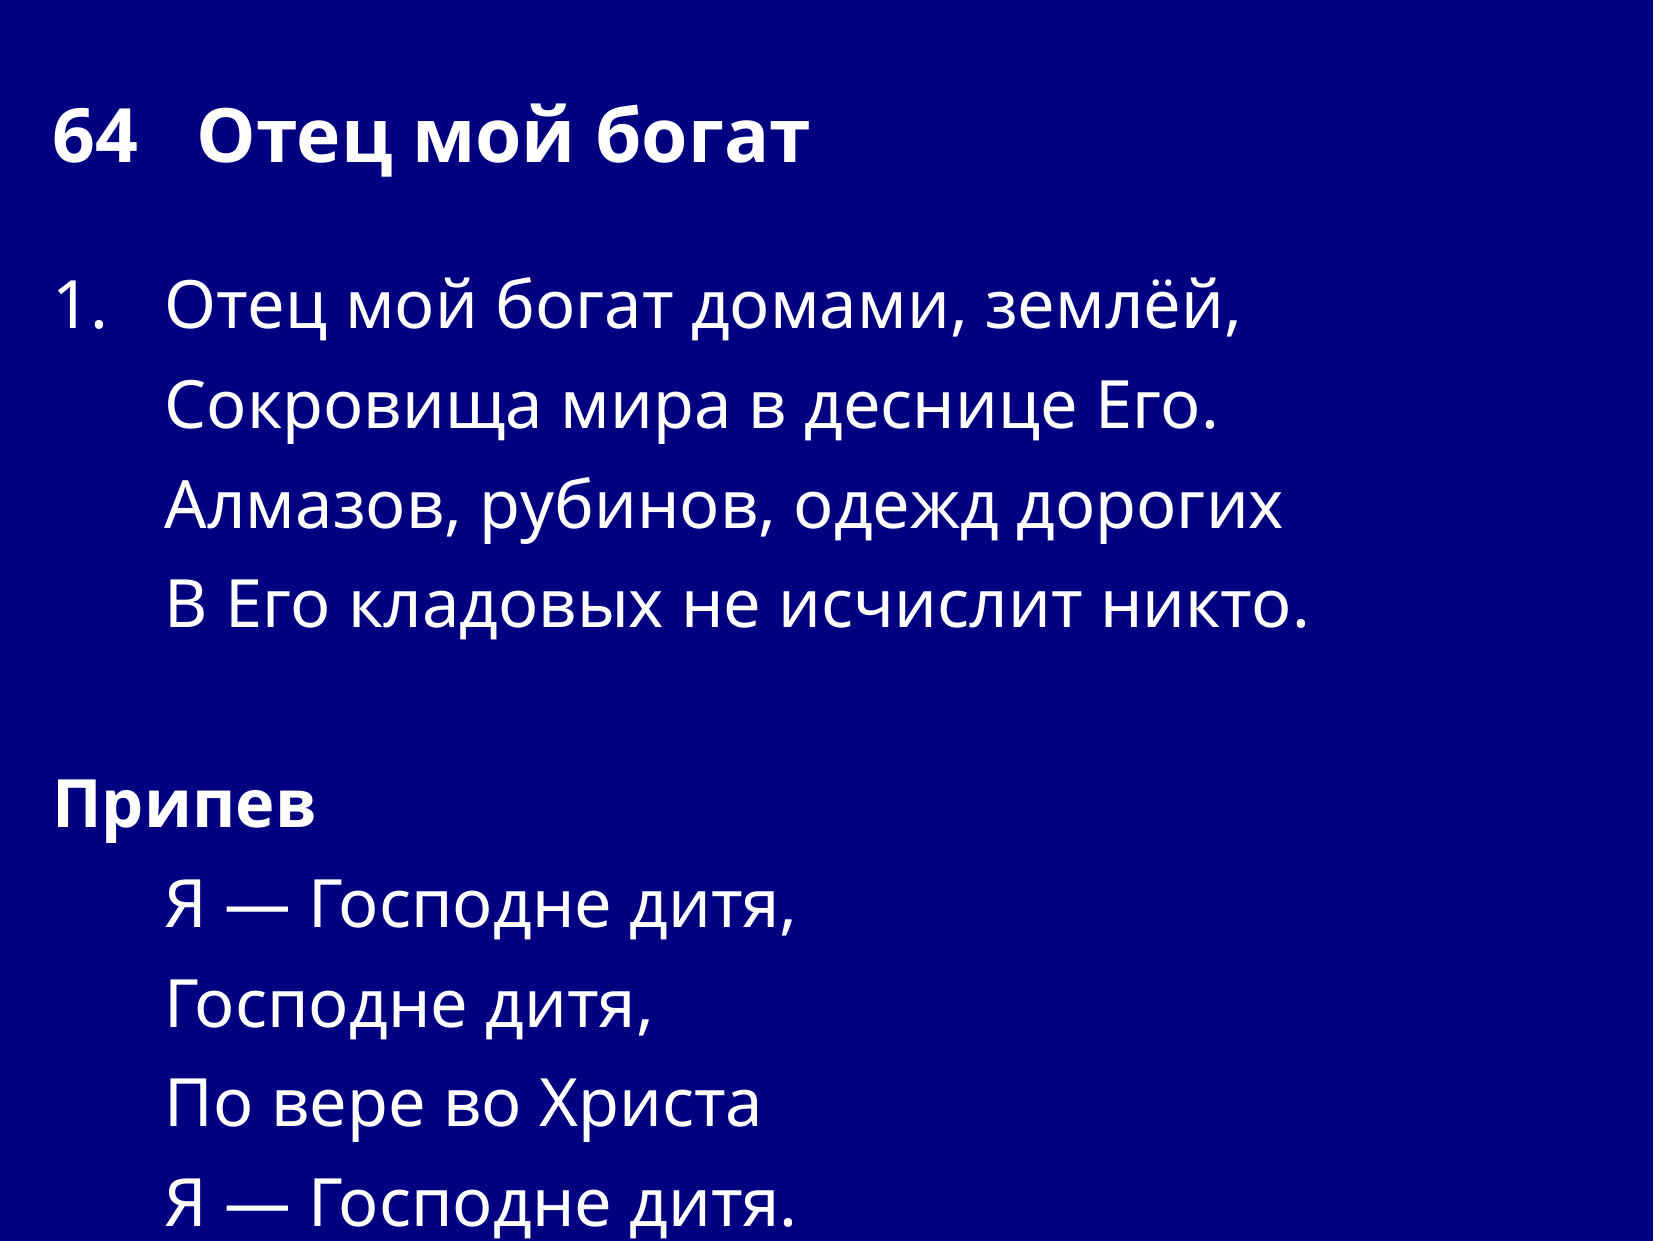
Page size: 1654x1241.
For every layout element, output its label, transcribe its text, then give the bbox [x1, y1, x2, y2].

text_box 1. Отец мой богат домами, землёй, Сокровища мира в деснице Его. Алмазов, рубинов, одежд дорогих В Его кладовых не исчислит никто. Припев Я — Господне дитя, Господне дитя, По вере во Христа Я — Господне дитя. [37, 150, 1653, 1163]
text_box 64 Отец мой богат [37, 75, 1576, 188]
